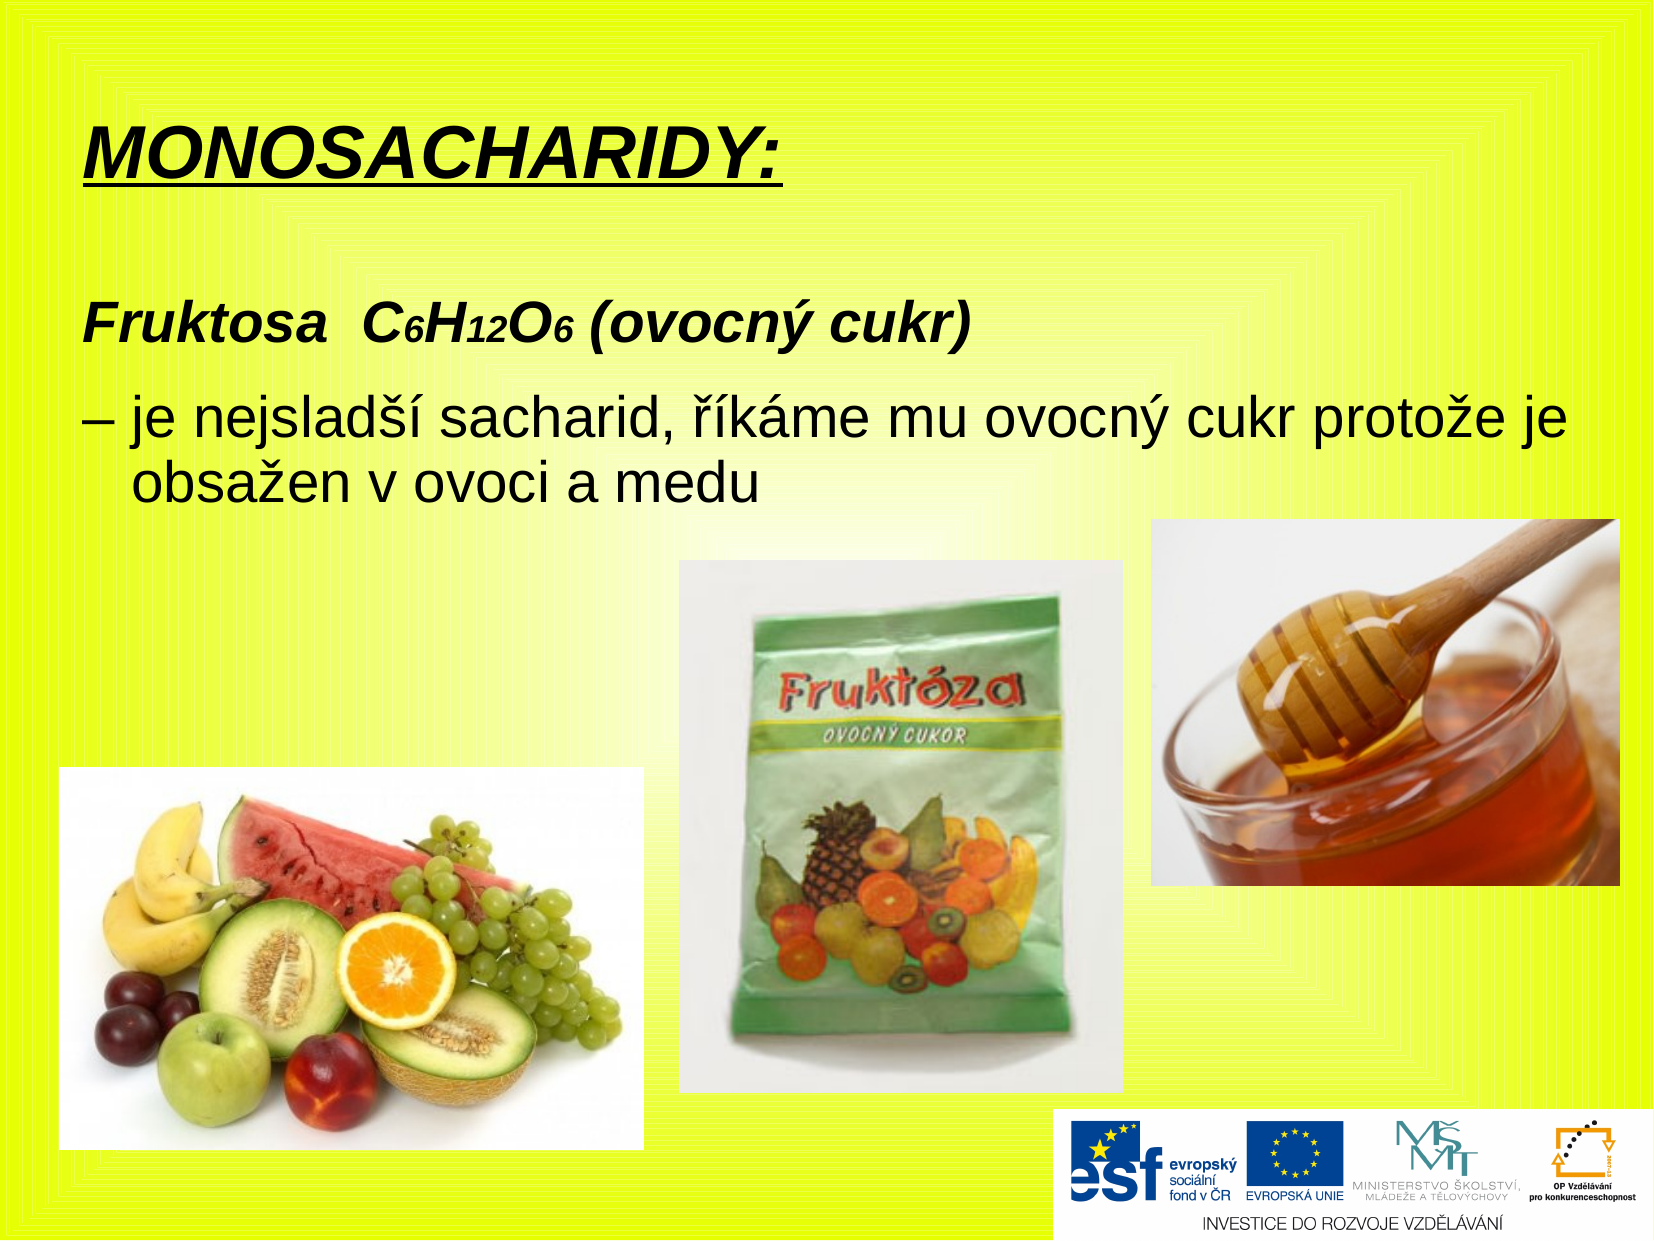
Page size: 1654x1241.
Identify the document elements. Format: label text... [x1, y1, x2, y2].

picture [59, 767, 644, 1150]
picture [679, 560, 1123, 1093]
picture [1053, 1109, 1654, 1241]
list Fruktosa C6H12O6 (ovocný cukr) – je nejsladší sacharid, říkáme mu ovocný cukr protože je obsažen v ovoci a medu [82, 290, 1571, 1109]
picture [1151, 519, 1620, 886]
title MONOSACHARIDY: [82, 49, 1571, 257]
